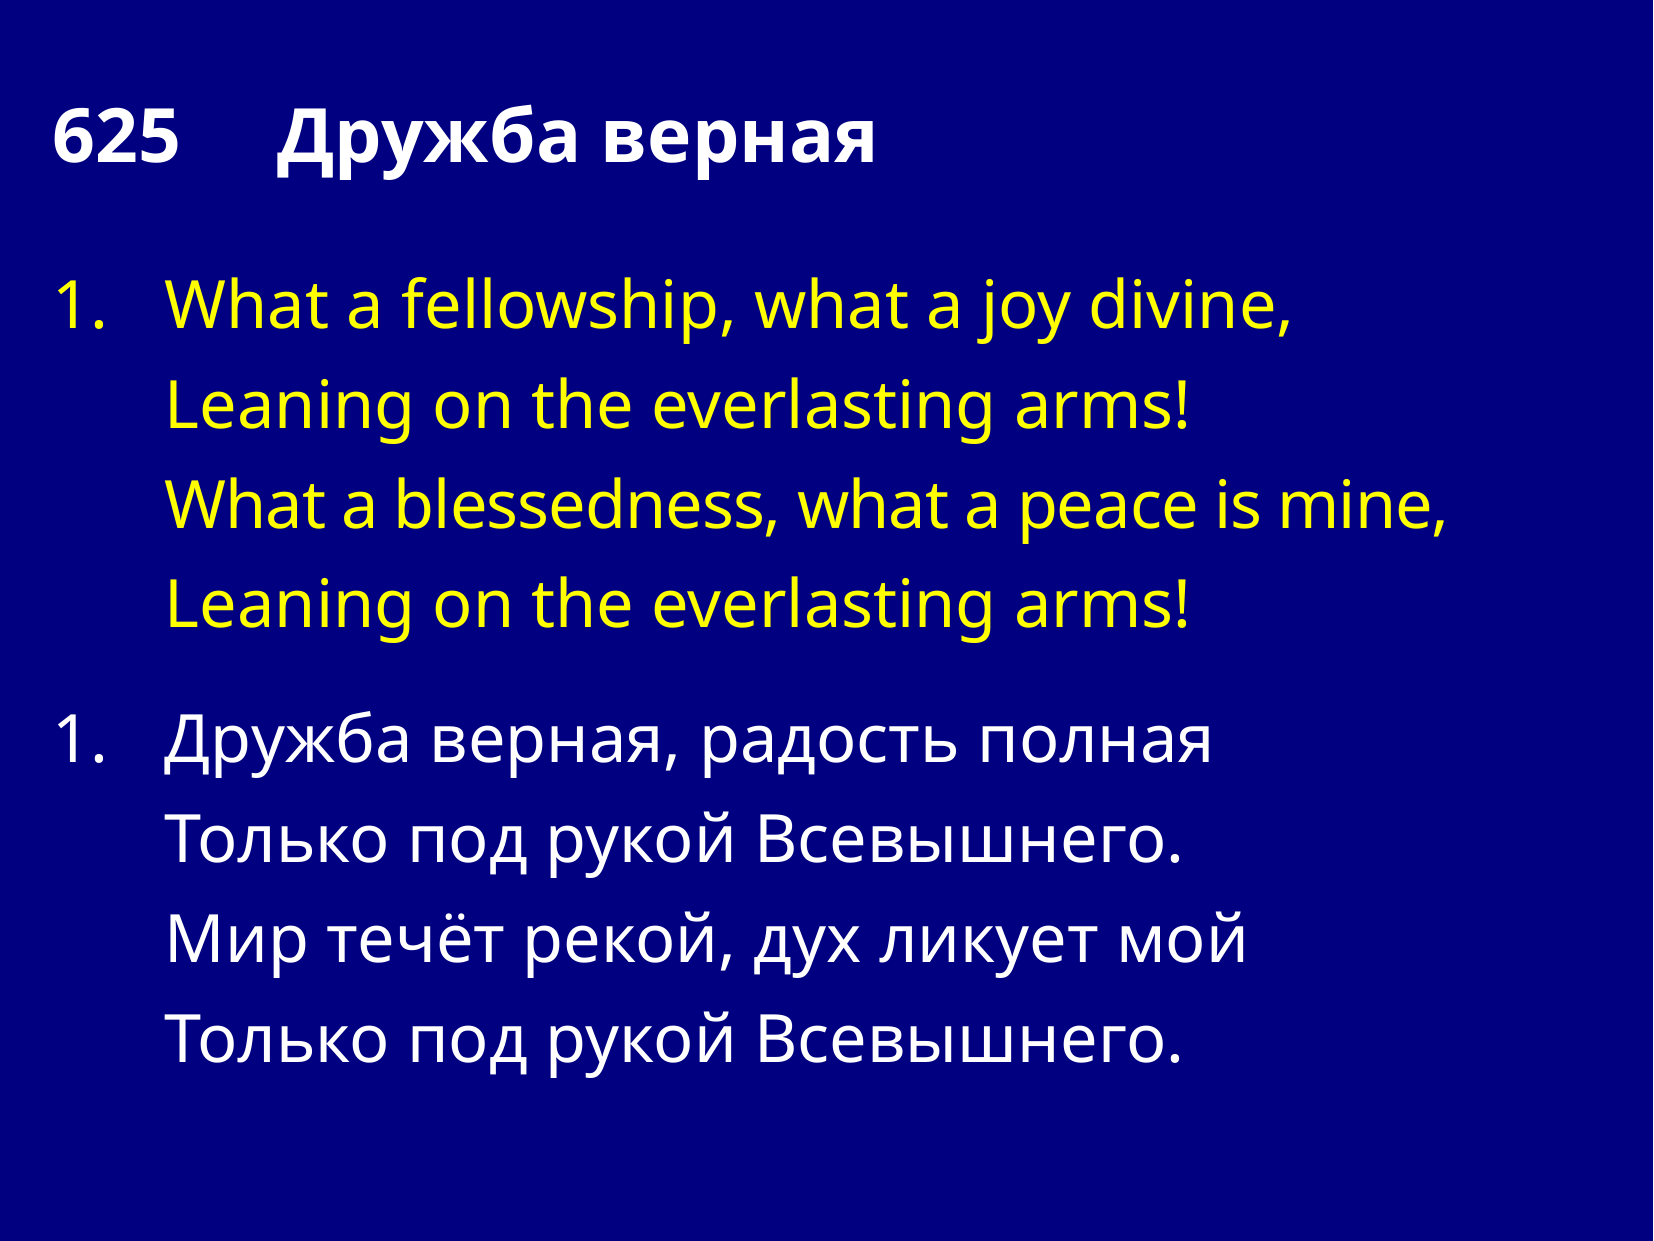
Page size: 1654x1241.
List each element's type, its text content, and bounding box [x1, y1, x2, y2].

text_box 1. What a fellowship, what a joy divine, Leaning on the everlasting arms! What a blessedness, what a peace is mine, Leaning on the everlasting arms! [37, 150, 1651, 638]
text_box 625 Дружба верная [37, 75, 1576, 188]
text_box 1. Дружба верная, радость полная Только под рукой Всевышнего. Мир течёт рекой, дух ликует мой Только под рукой Всевышнего. [37, 675, 1576, 1163]
